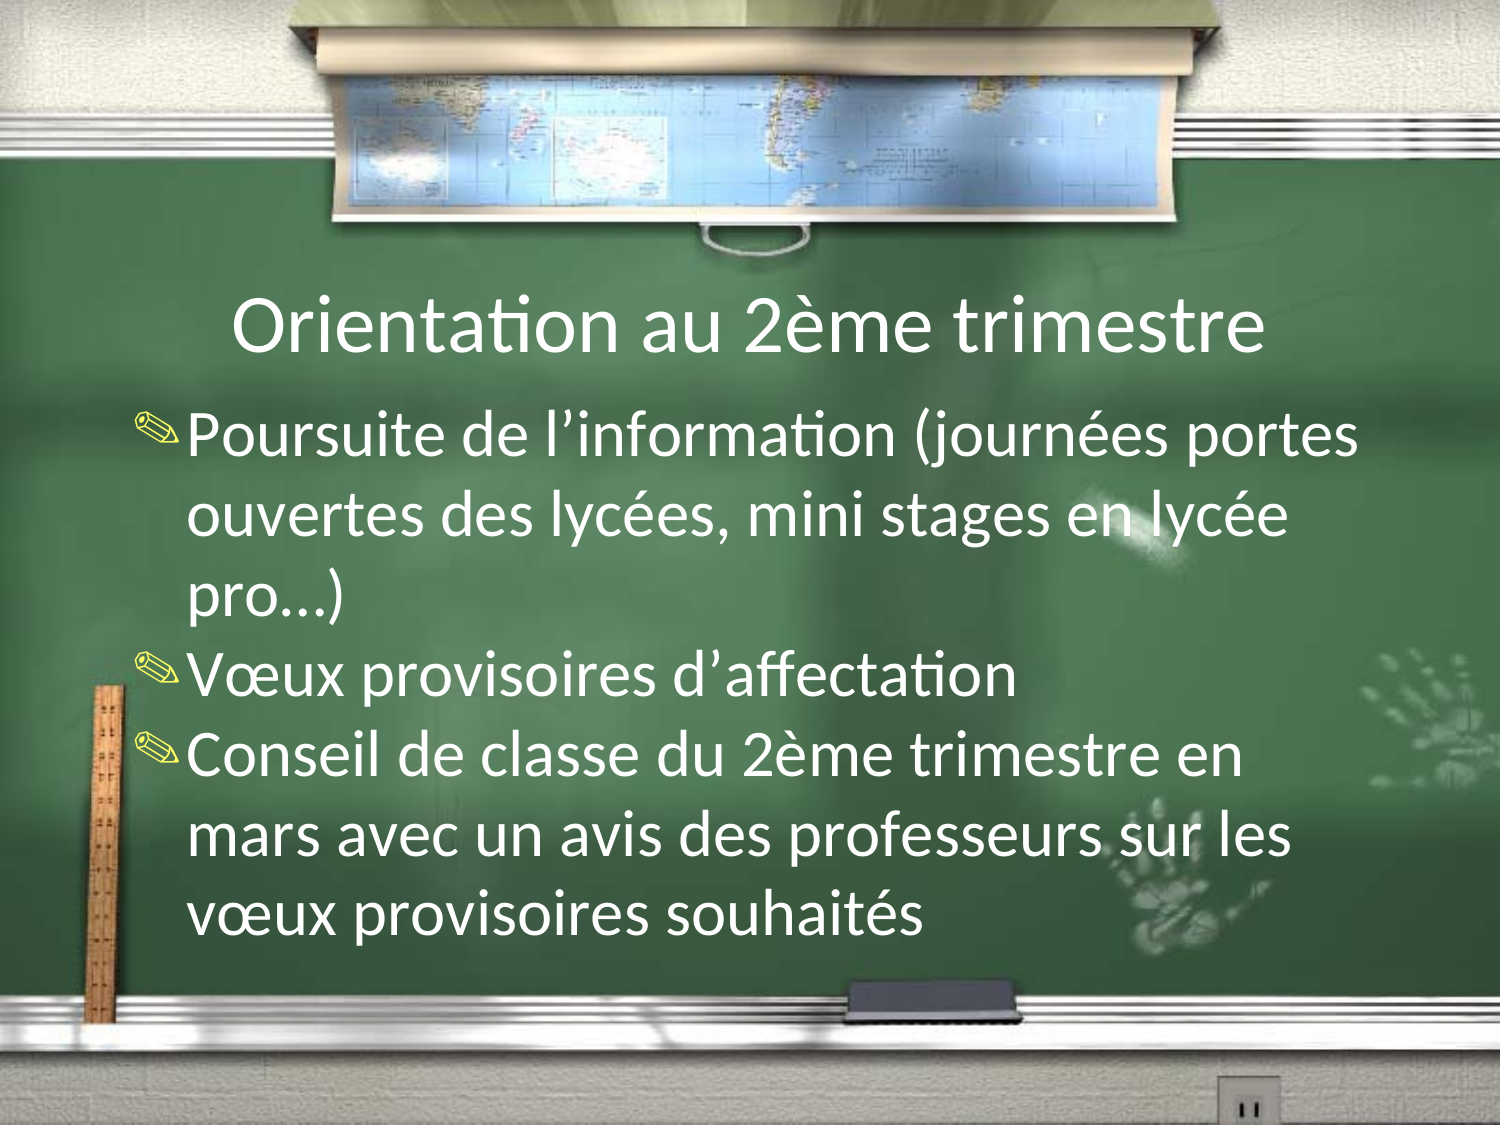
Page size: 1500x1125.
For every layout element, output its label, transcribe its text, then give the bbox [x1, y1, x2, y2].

picture [0, 0, 1500, 1125]
text_box Orientation au 2ème trimestre [112, 224, 1388, 413]
text_box Poursuite de l’information (journées portes ouvertes des lycées, mini stages en lycée pro…) Vœux provisoires d’affectation Conseil de classe du 2ème trimestre en mars avec un avis des professeurs sur les vœux provisoires souhaités [118, 381, 1394, 957]
